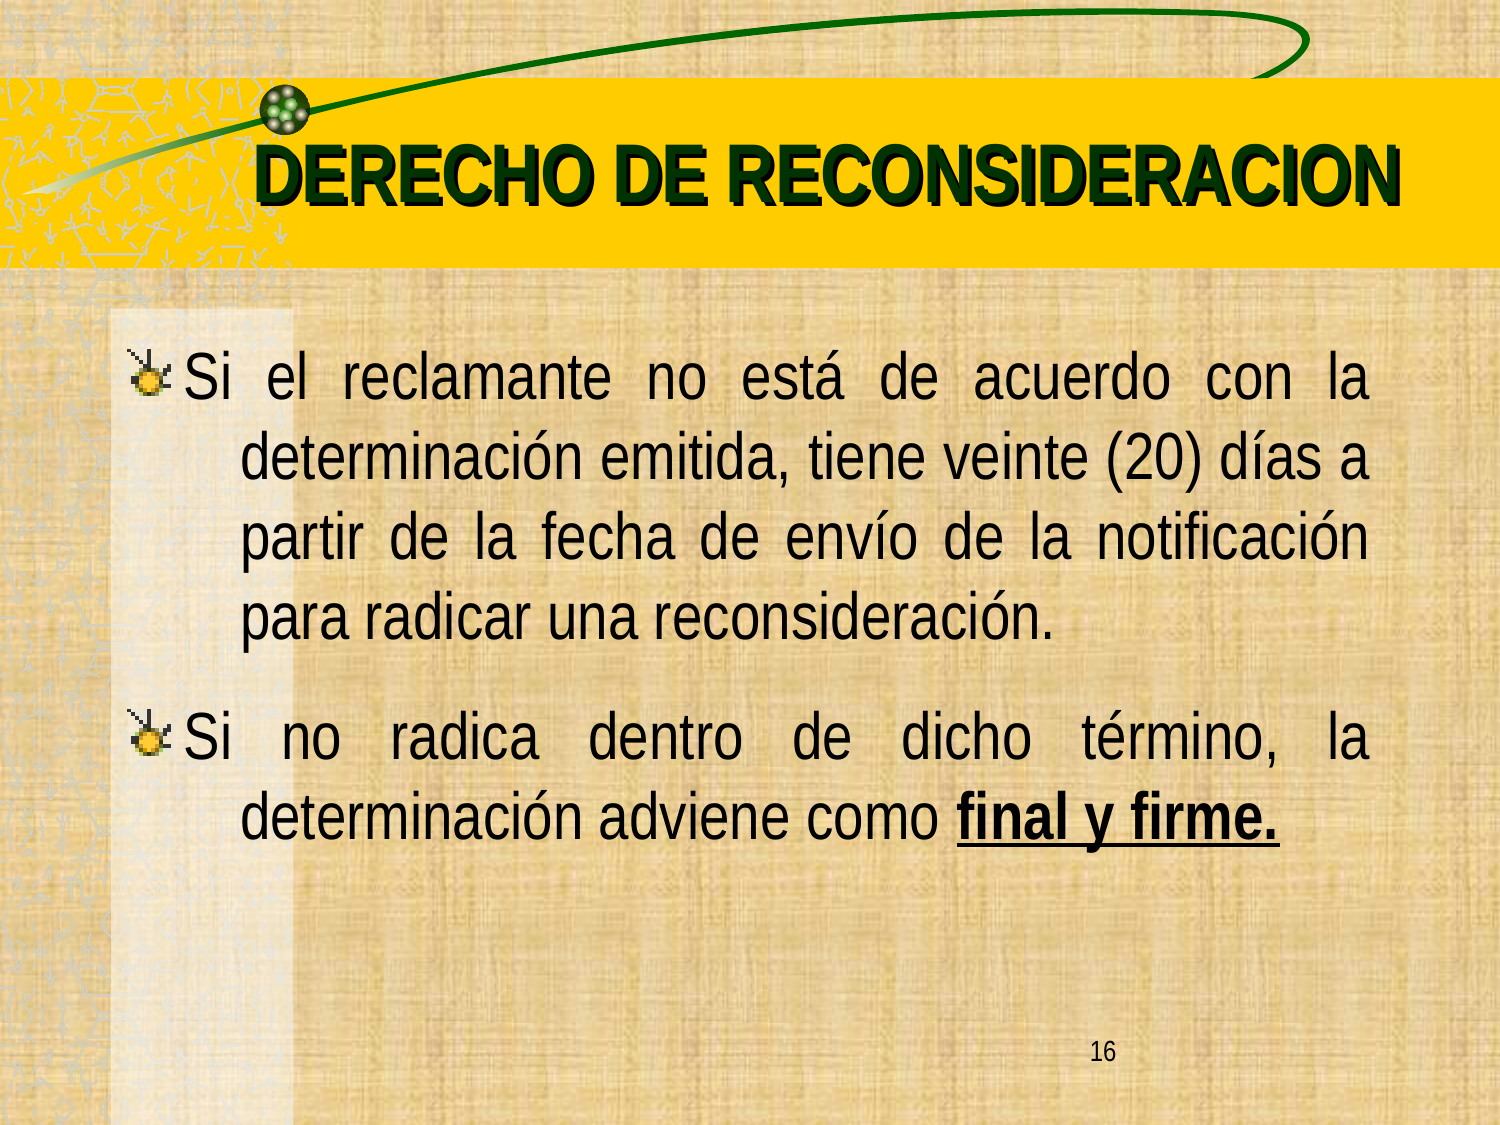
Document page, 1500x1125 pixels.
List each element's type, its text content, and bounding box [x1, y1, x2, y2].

list Si el reclamante no está de acuerdo con la determinación emitida, tiene veinte (20) días a partir de la fecha de envío de la notificación para radicar una reconsideración. Si no radica dentro de dicho término, la determinación adviene como final y firme. [112, 324, 1388, 1000]
text_box [1074, 1025, 1388, 1101]
title DERECHO DE RECONSIDERACION [189, 75, 1465, 263]
